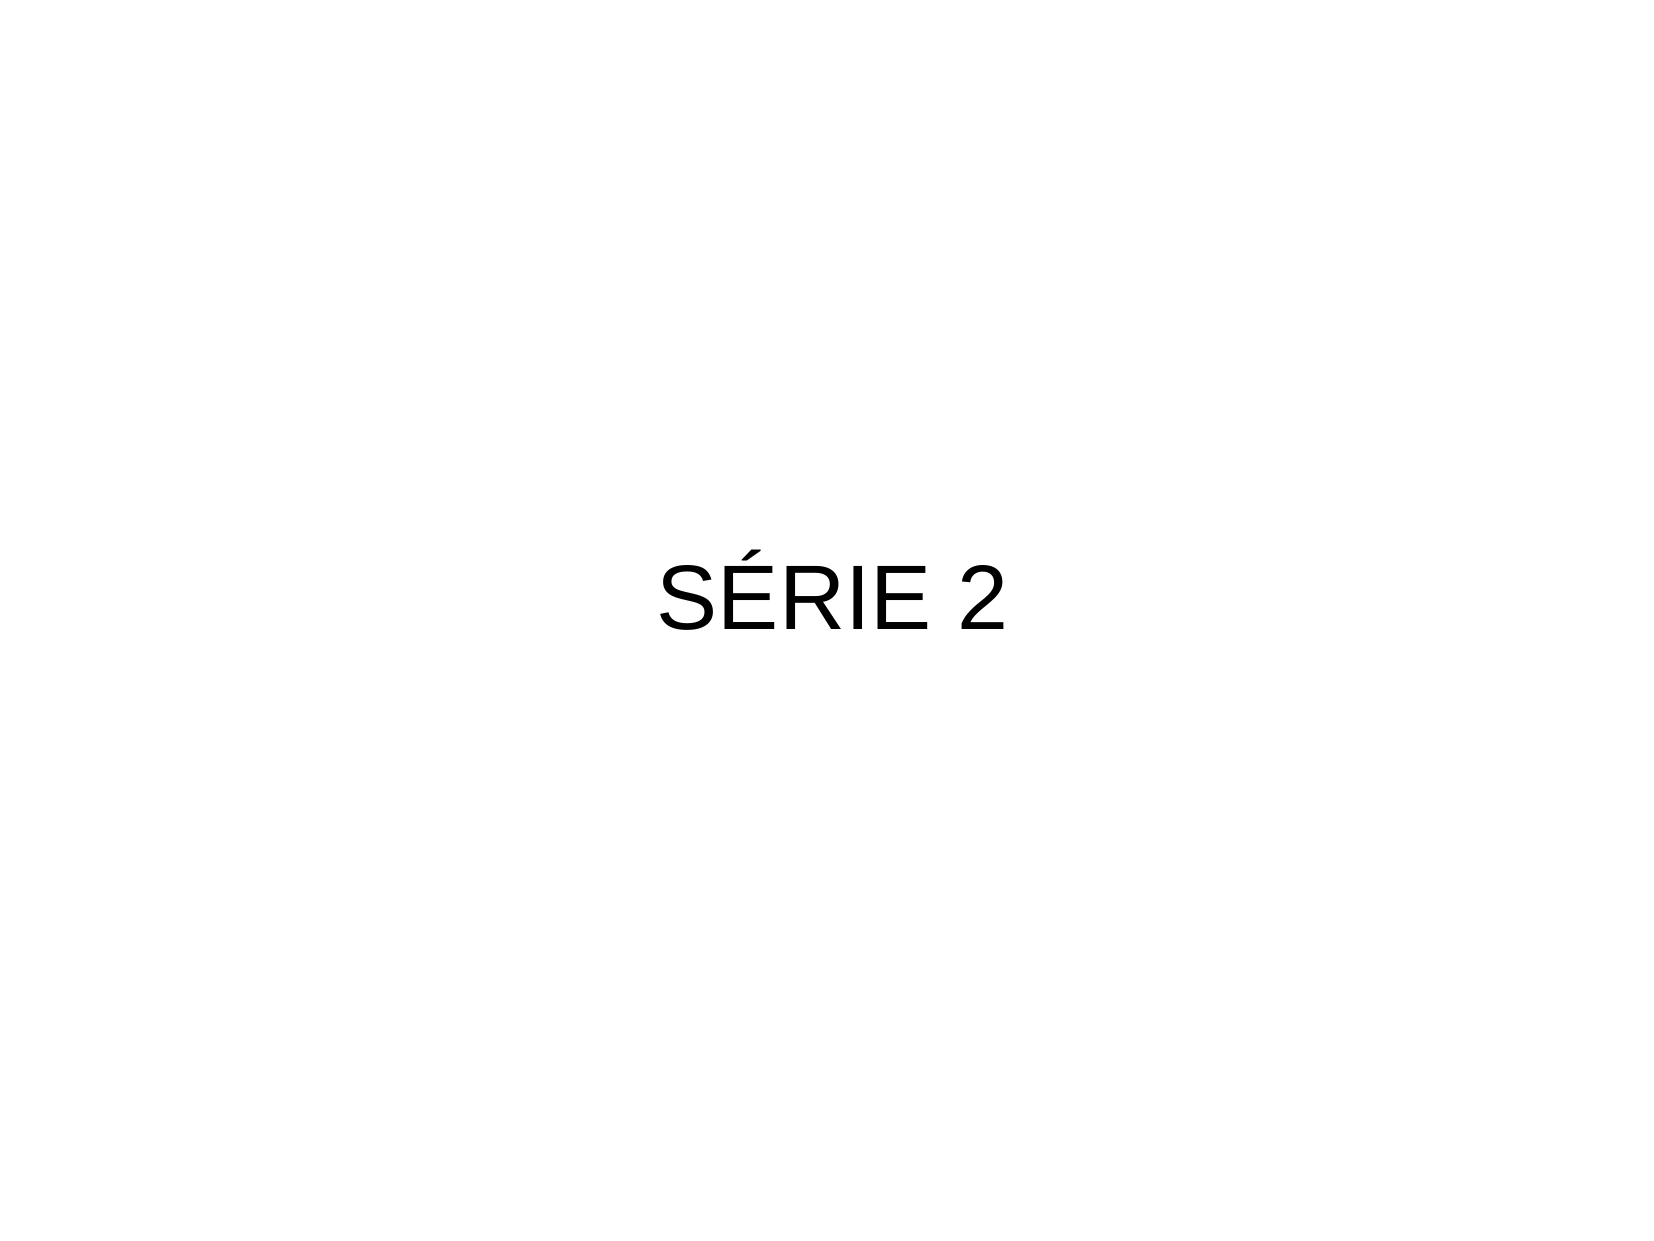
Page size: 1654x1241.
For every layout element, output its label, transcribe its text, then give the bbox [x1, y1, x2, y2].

title SÉRIE 2 [88, 501, 1577, 695]
